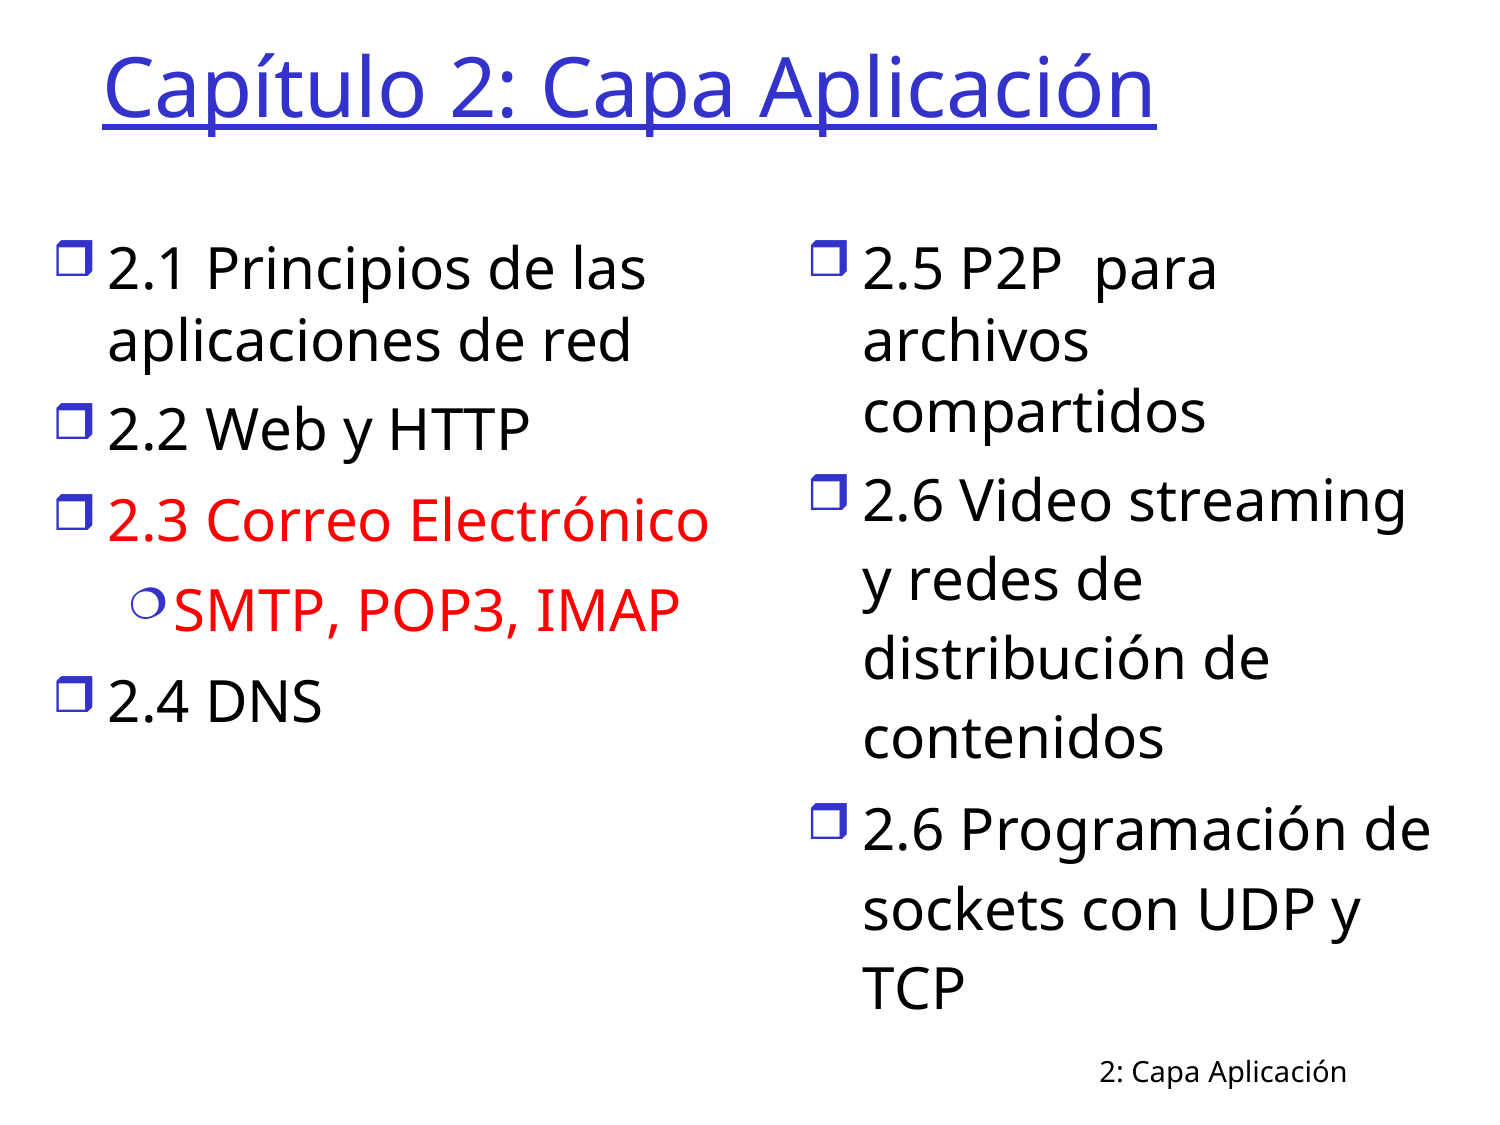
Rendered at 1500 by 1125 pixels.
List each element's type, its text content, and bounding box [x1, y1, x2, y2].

list 2.5 P2P para archivos compartidos 2.6 Video streaming y redes de distribución de contenidos 2.6 Programación de sockets con UDP y TCP [792, 224, 1464, 1066]
list 2.1 Principios de las aplicaciones de red 2.2 Web y HTTP 2.3 Correo Electrónico SMTP, POP3, IMAP 2.4 DNS [37, 224, 759, 1066]
title Capítulo 2: Capa Aplicación [87, 23, 1463, 150]
